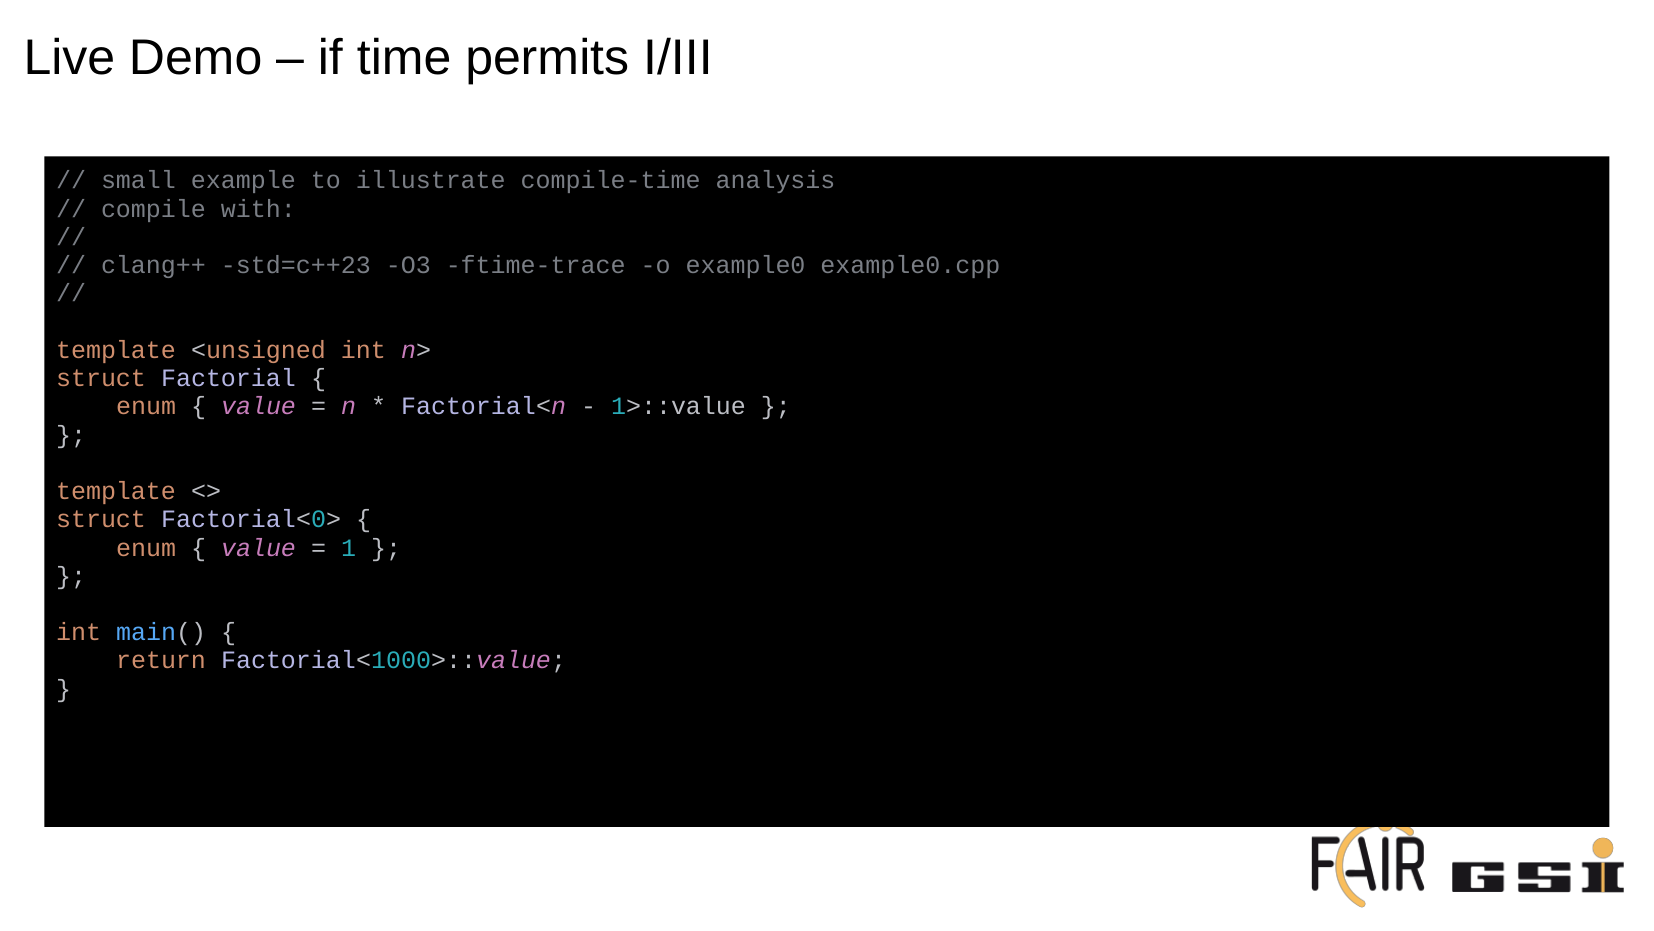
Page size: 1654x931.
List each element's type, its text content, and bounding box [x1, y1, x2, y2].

picture [1451, 836, 1626, 895]
title Live Demo – if time permits I/III [23, 29, 1638, 119]
list // small example to illustrate compile-time analysis // compile with: // // clang++ -std=c++23 -O3 -ftime-trace -o example0 example0.cpp // template <unsigned int n> struct Factorial { enum { value = n * Factorial<n - 1>::value }; }; template <> struct Factorial<0> { enum { value = 1 }; }; int main() { return Factorial<1000>::value; } [44, 156, 1610, 827]
picture [1311, 827, 1426, 910]
